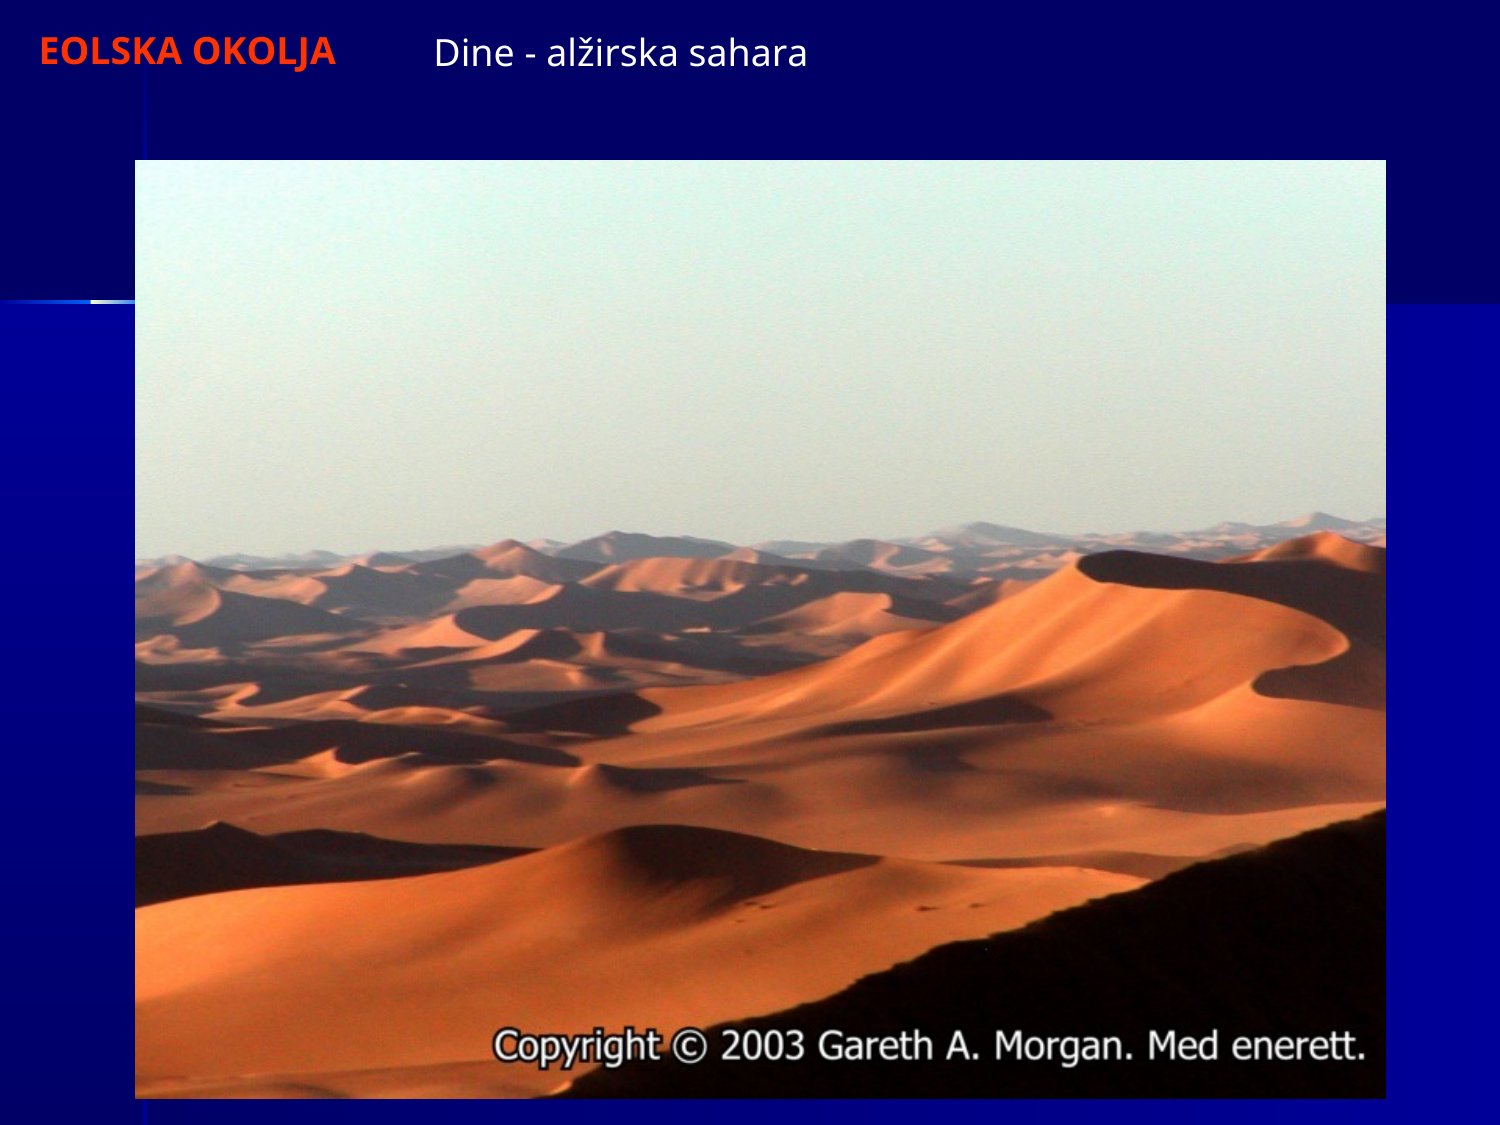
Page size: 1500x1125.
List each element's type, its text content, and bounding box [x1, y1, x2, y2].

text_box EOLSKA OKOLJA [23, 18, 352, 80]
text_box Dine - alžirska sahara [418, 21, 824, 83]
picture [135, 160, 1386, 1099]
